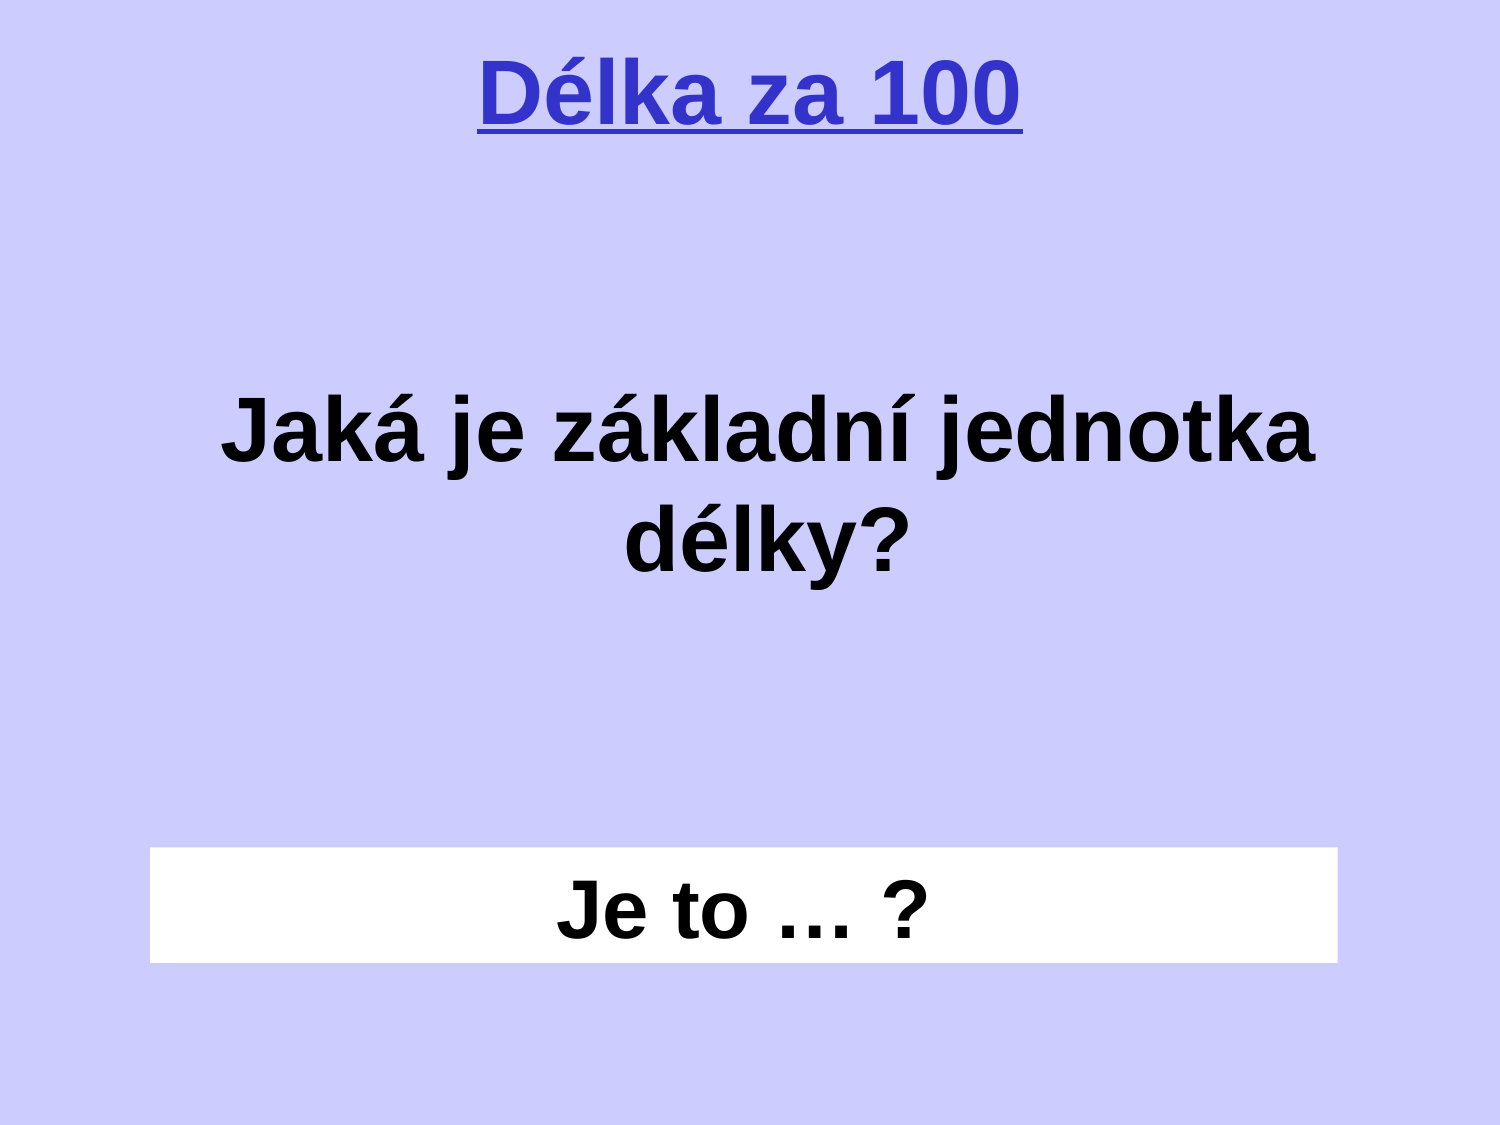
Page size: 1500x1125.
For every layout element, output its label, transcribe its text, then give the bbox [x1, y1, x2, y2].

text_box Jaká je základní jednotka délky? [112, 361, 1426, 598]
text_box Je to … ? [150, 847, 1338, 963]
text_box Délka za 100 [0, 24, 1500, 151]
